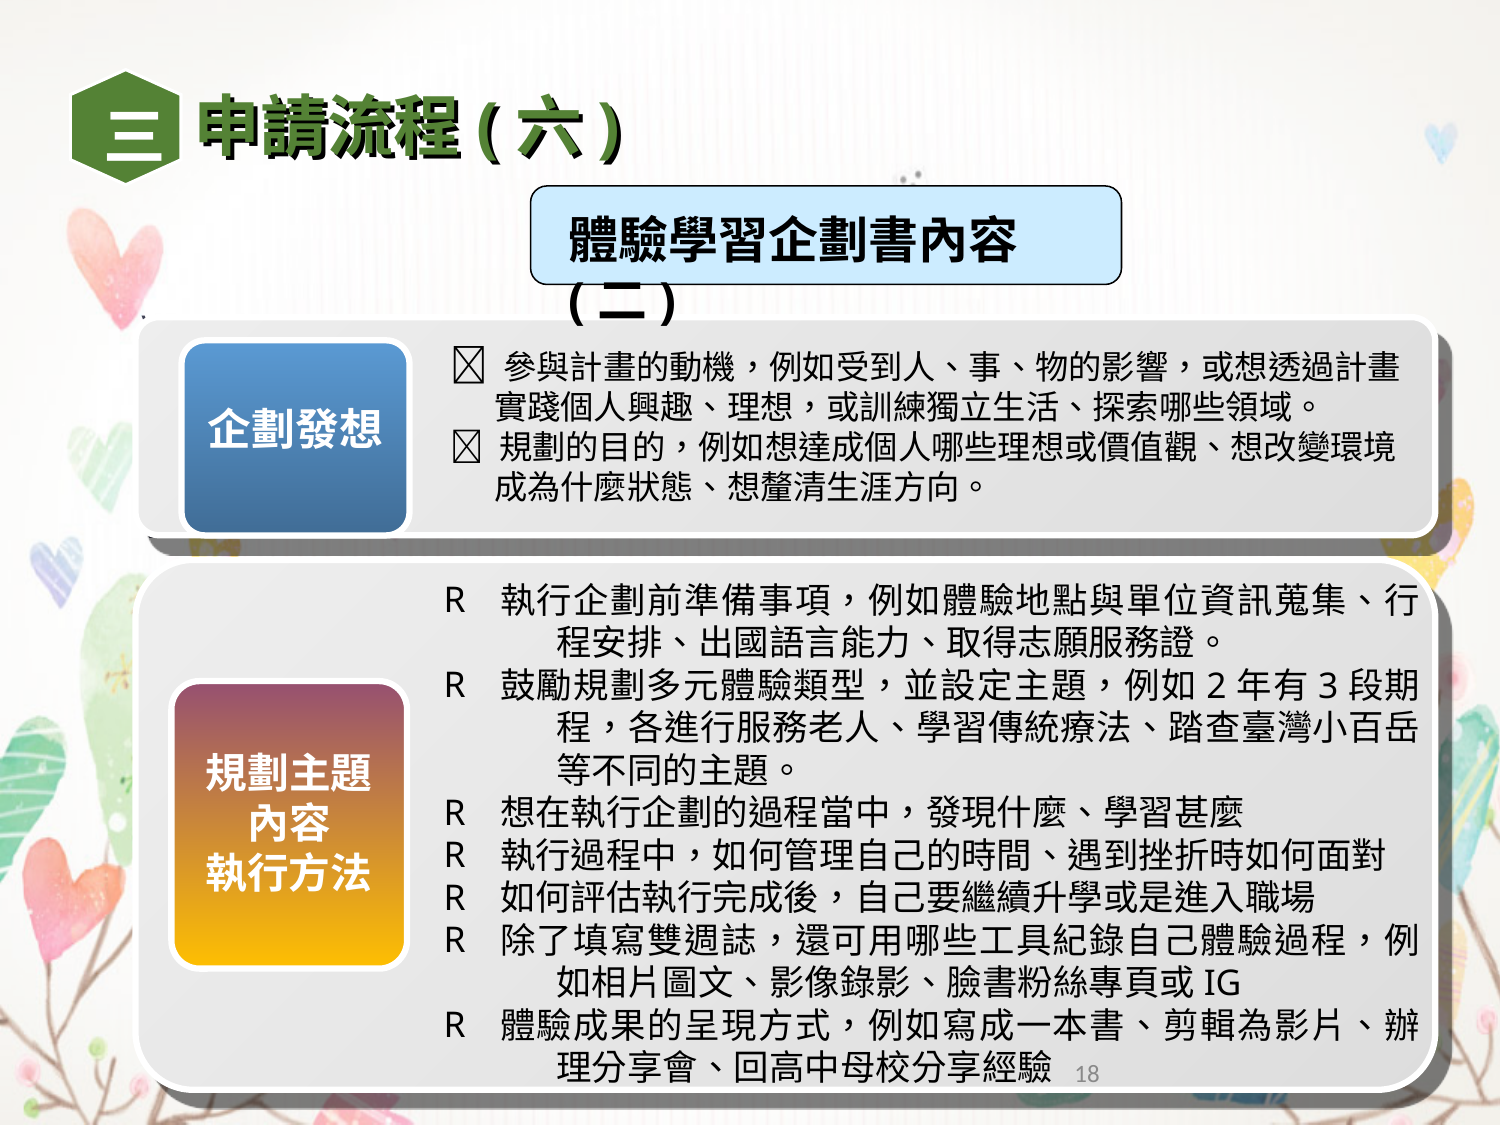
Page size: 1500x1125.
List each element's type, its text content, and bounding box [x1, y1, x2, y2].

text_box [530, 185, 1122, 285]
text_box  參與計畫的動機，例如受到人、事、物的影響，或想透過計畫實踐個人興趣、理想，或訓練獨立生活、探索哪些領域。  規劃的目的，例如想達成個人哪些理想或價值觀、想改變環境成為什麼狀態、想釐清生涯方向。 [435, 334, 1426, 516]
text_box [496, 1042, 1004, 1103]
text_box 執行企劃前準備事項，例如體驗地點與單位資訊蒐集、行程安排、出國語言能力、取得志願服務證。 鼓勵規劃多元體驗類型，並設定主題，例如2年有3段期程，各進行服務老人、學習傳統療法、踏查臺灣小百岳等不同的主題。 想在執行企劃的過程當中，發現什麼、學習甚麼 執行過程中，如何管理自己的時間、遇到挫折時如何面對 如何評估執行完成後，自己要繼續升學或是進入職場 除了填寫雙週誌，還可用哪些工具紀錄自己體驗過程，例如相片圖文、影像錄影、臉書粉絲專頁或IG 體驗成果的呈現方式，例如寫成一本書、剪輯為影片、辦理分享會、回高中母校分享經驗 [428, 570, 1436, 1101]
text_box 申請流程(六) [185, 76, 733, 182]
text_box 18 [1059, 1042, 1397, 1103]
text_box 三 [70, 69, 182, 185]
text_box [130, 292, 1436, 1090]
text_box 體驗學習企劃書內容(二) [553, 200, 1118, 277]
text_box 企劃發想 [153, 393, 437, 520]
text_box 規劃主題內容 執行方法 [180, 739, 398, 933]
